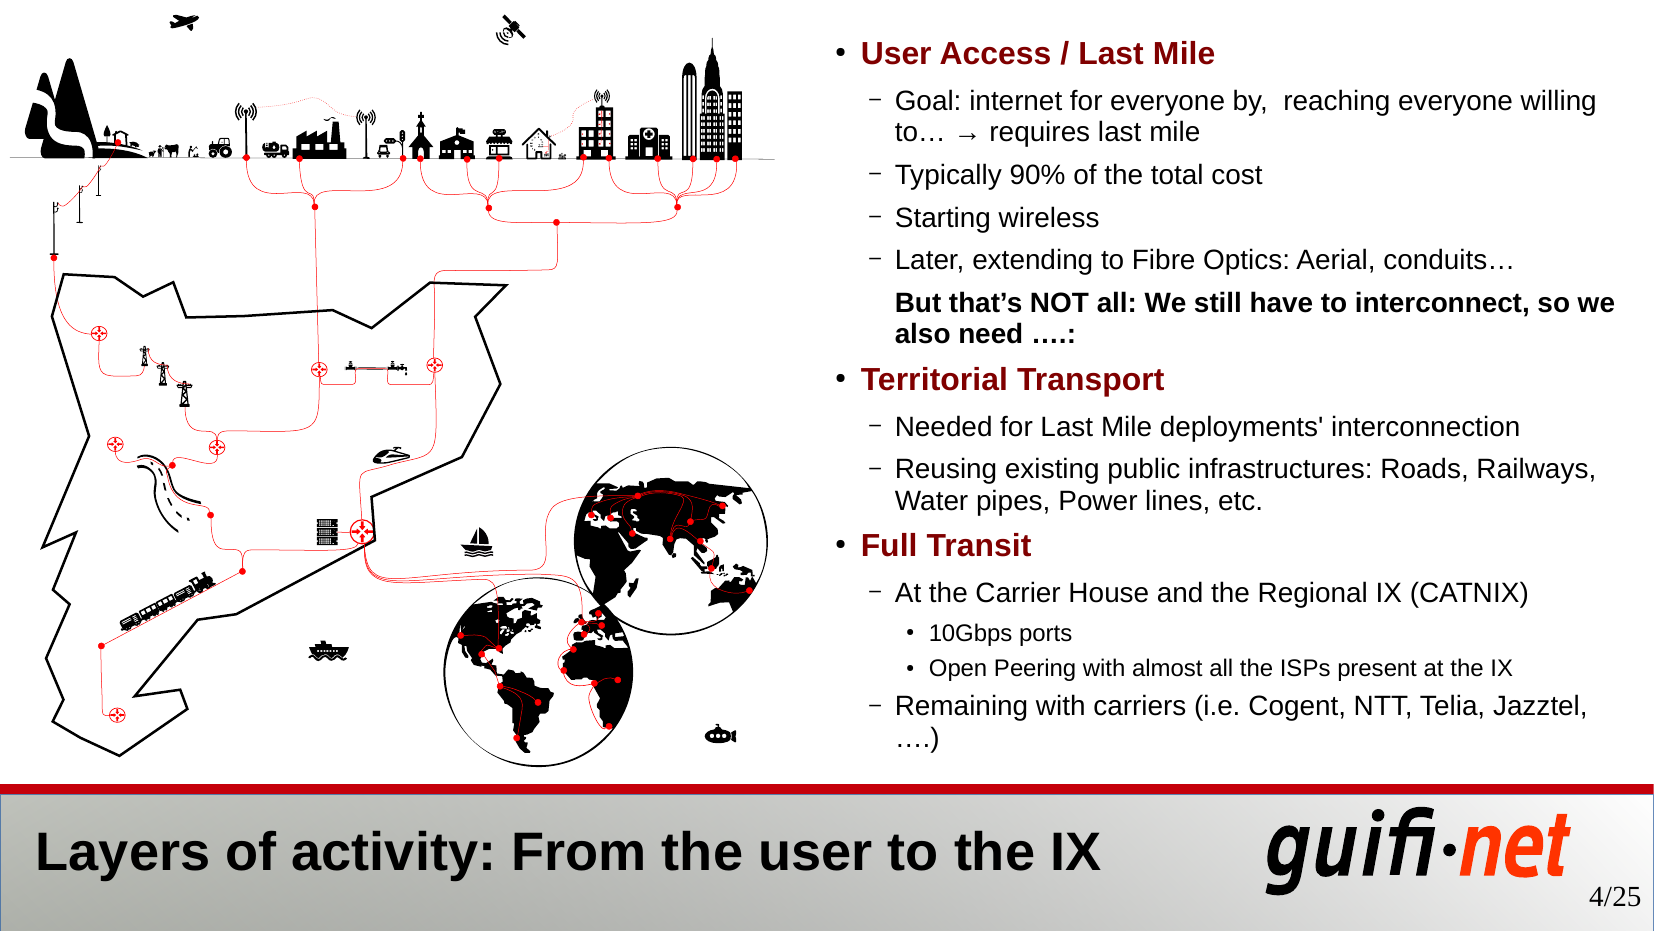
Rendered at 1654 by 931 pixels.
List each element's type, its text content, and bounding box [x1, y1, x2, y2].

title Layers of activity: From the user to the IX [35, 804, 1182, 898]
list User Access / Last Mile Goal: internet for everyone by, reaching everyone willing to… → requires last mile Typically 90% of the total cost Starting wireless Later, extending to Fibre Optics: Aerial, conduits… But that’s NOT all: We still have to interconnect, so we also need ….: Territorial Transport Needed for Last Mile deployments' interconnection Reusing existing public infrastructures: Roads, Railways, Water pipes, Power lines, etc. Full Transit At the Carrier House and the Regional IX (CATNIX) 10Gbps ports Open Peering with almost all the ISPs present at the IX Remaining with carriers (i.e. Cogent, NTT, Telia, Jazztel, ….) [826, 35, 1619, 756]
picture [0, 0, 864, 856]
